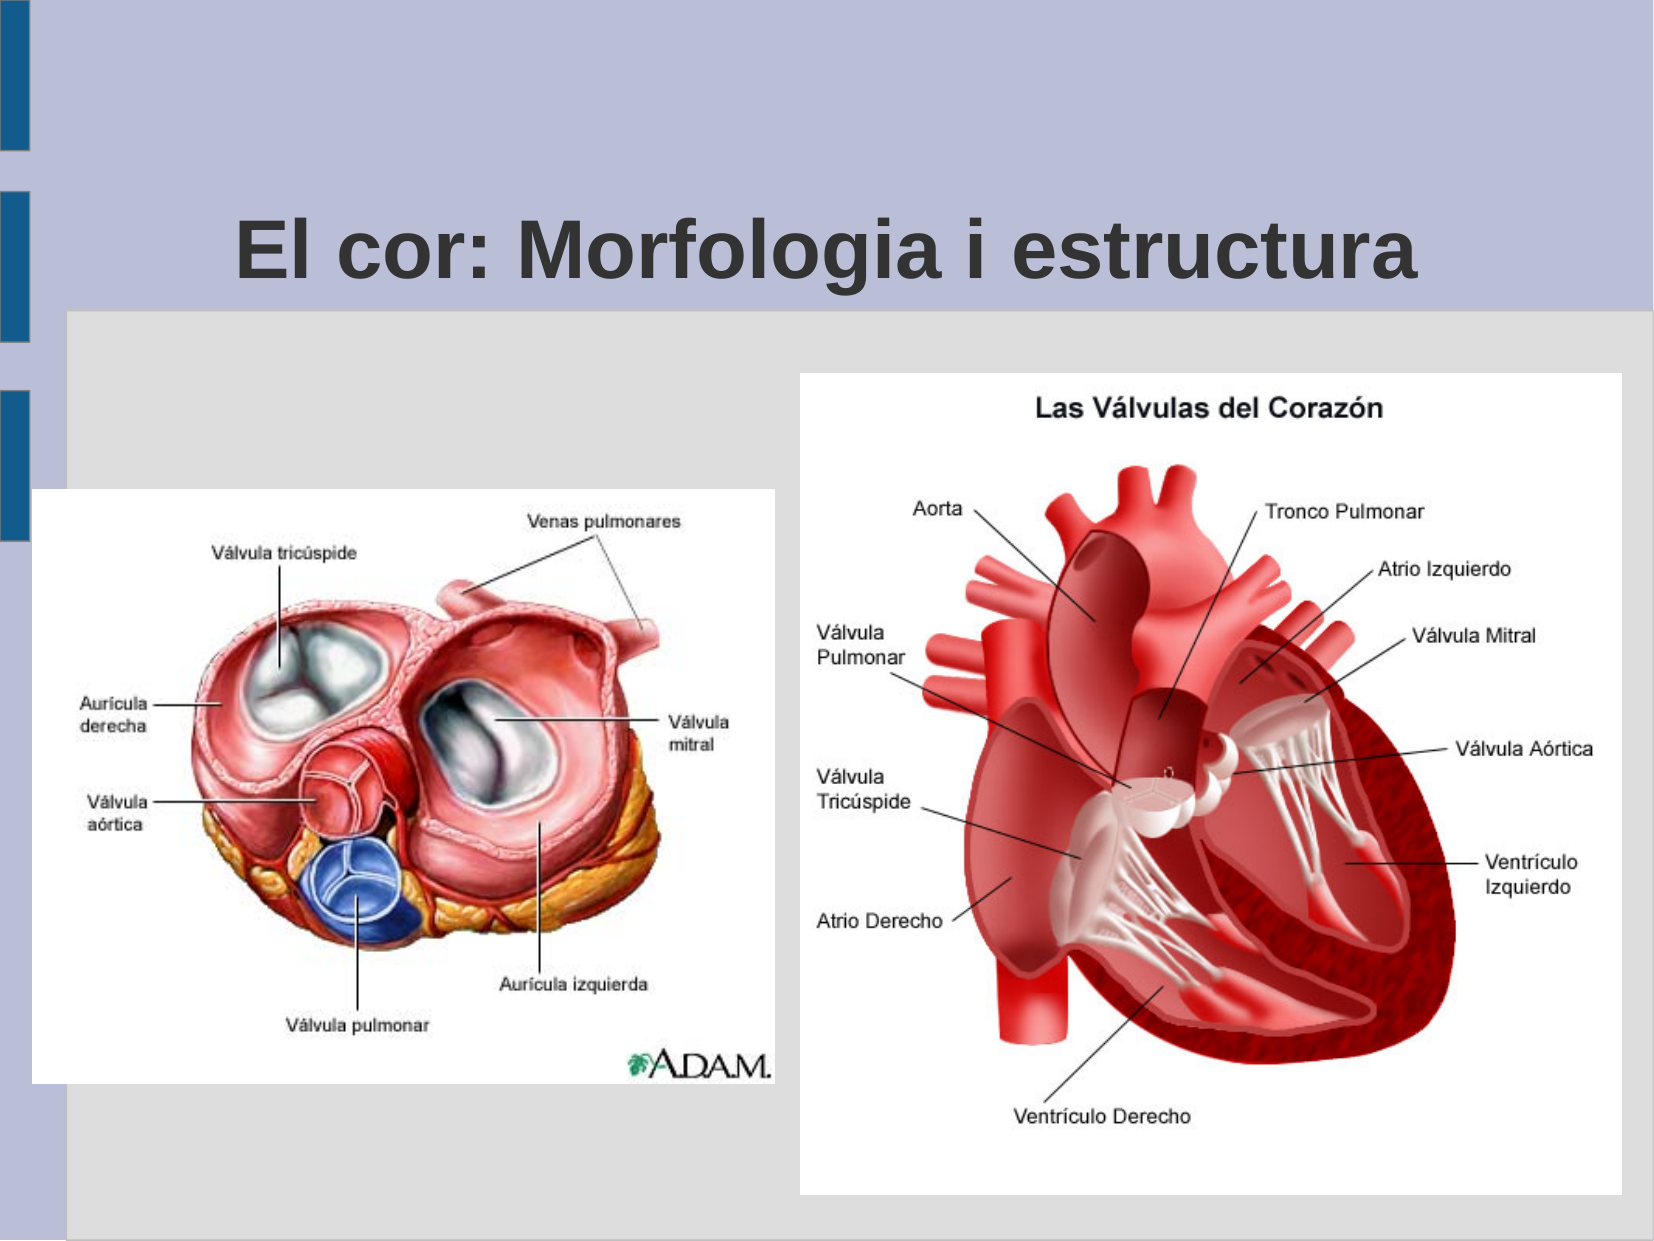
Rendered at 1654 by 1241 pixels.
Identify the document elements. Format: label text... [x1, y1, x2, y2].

title El cor: Morfologia i estructura [82, 96, 1571, 304]
picture [32, 489, 775, 1084]
picture [800, 373, 1622, 1195]
